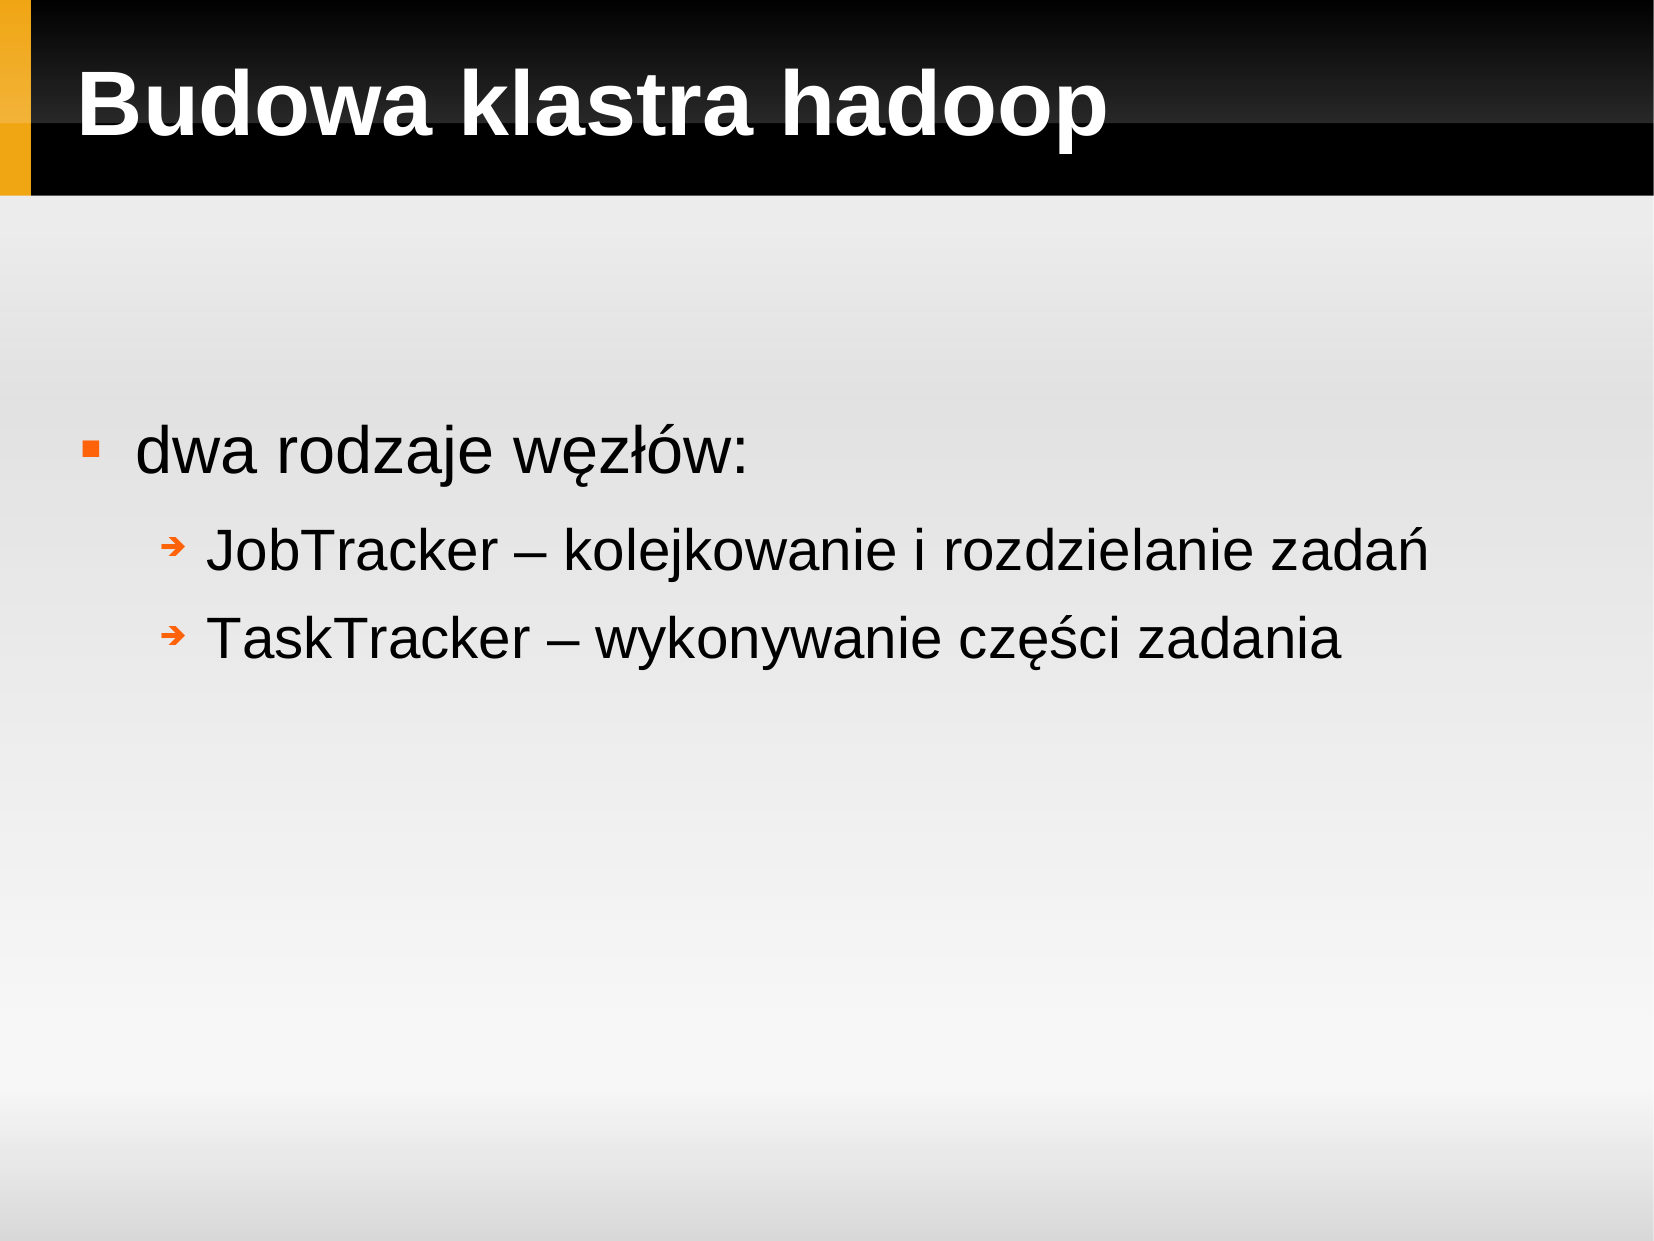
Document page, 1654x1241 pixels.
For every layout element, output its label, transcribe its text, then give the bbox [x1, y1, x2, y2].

title Budowa klastra hadoop [76, 7, 1565, 200]
picture [0, 0, 1654, 1241]
list dwa rodzaje węzłów: JobTracker – kolejkowanie i rozdzielanie zadań TaskTracker – wykonywanie części zadania [64, 413, 1554, 1064]
